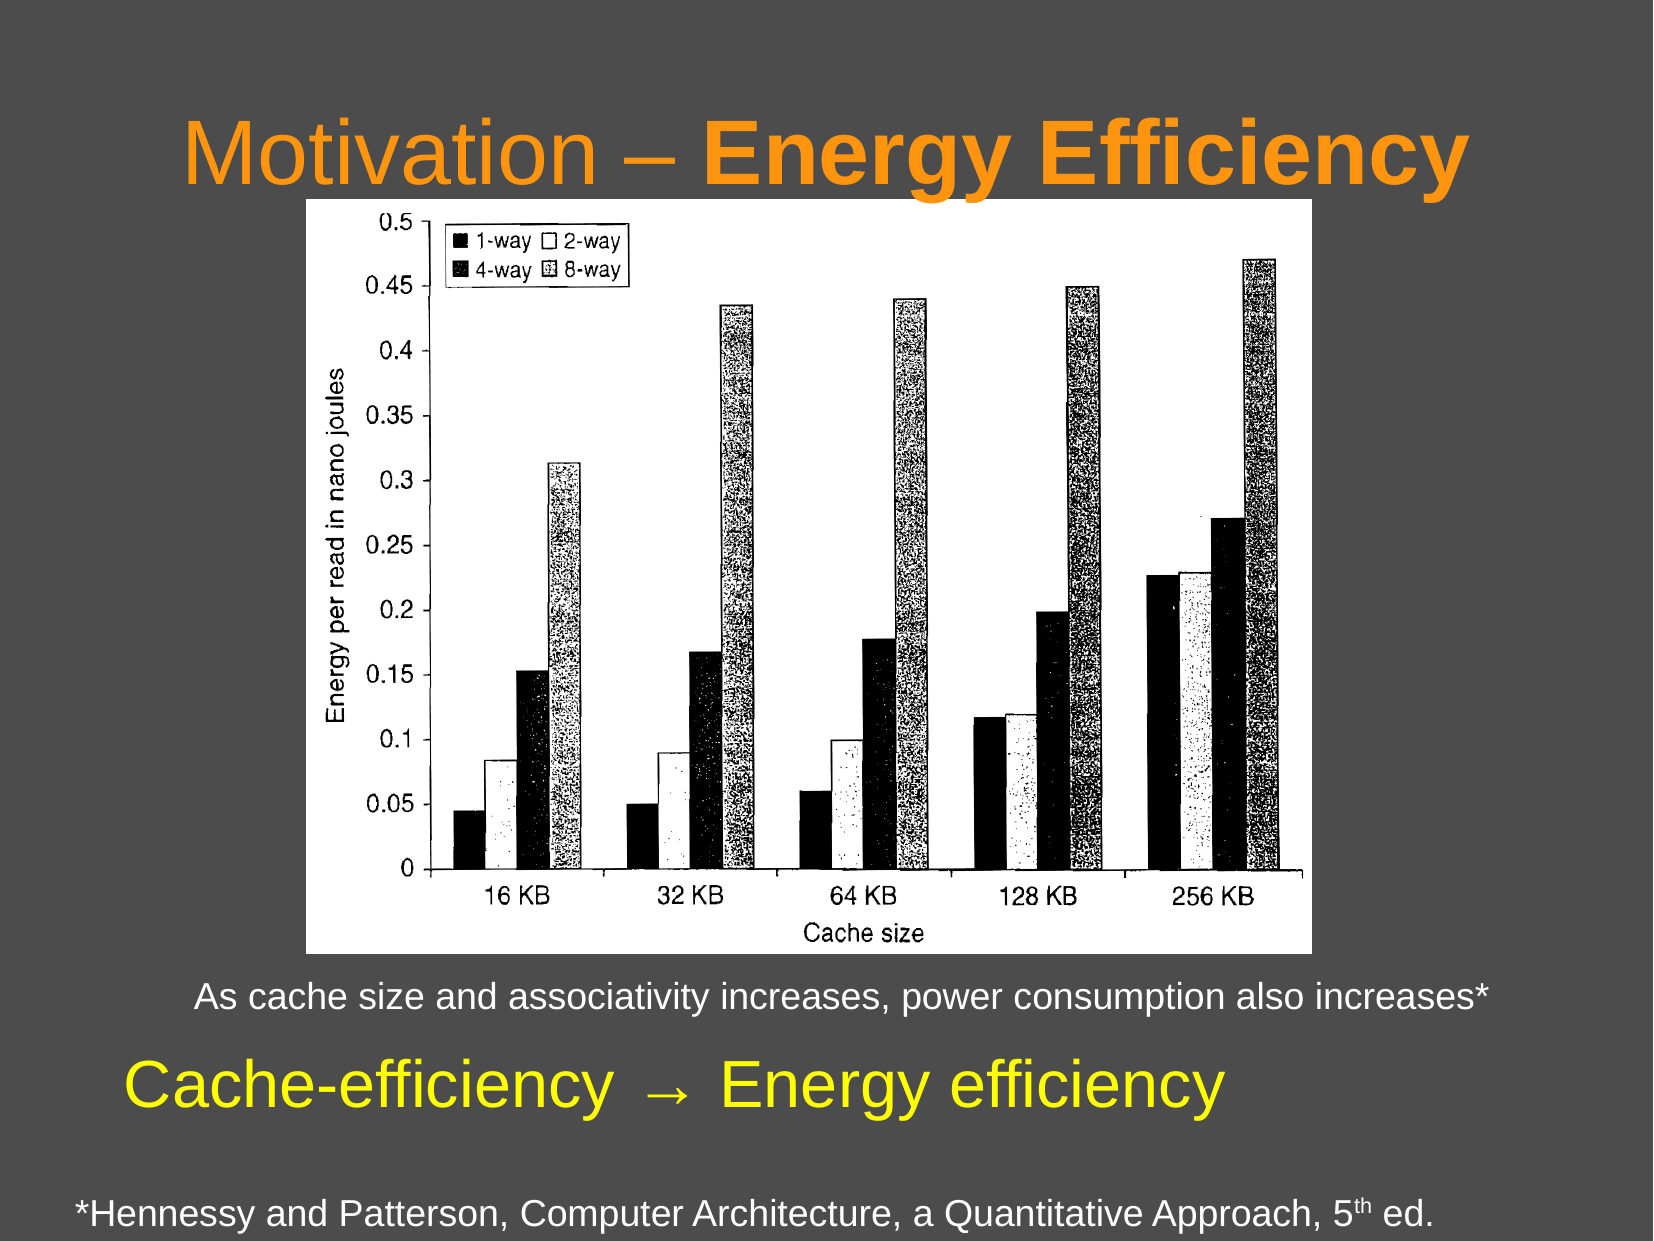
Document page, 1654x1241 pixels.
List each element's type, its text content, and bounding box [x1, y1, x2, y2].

title Motivation – Energy Efficiency [82, 49, 1571, 257]
text_box *Hennessy and Patterson, Computer Architecture, a Quantitative Approach, 5th ed. [59, 1185, 1459, 1241]
list As cache size and associativity increases, power consumption also increases* Cache-efficiency → Energy efficiency [82, 975, 1571, 1201]
picture [306, 257, 1312, 955]
